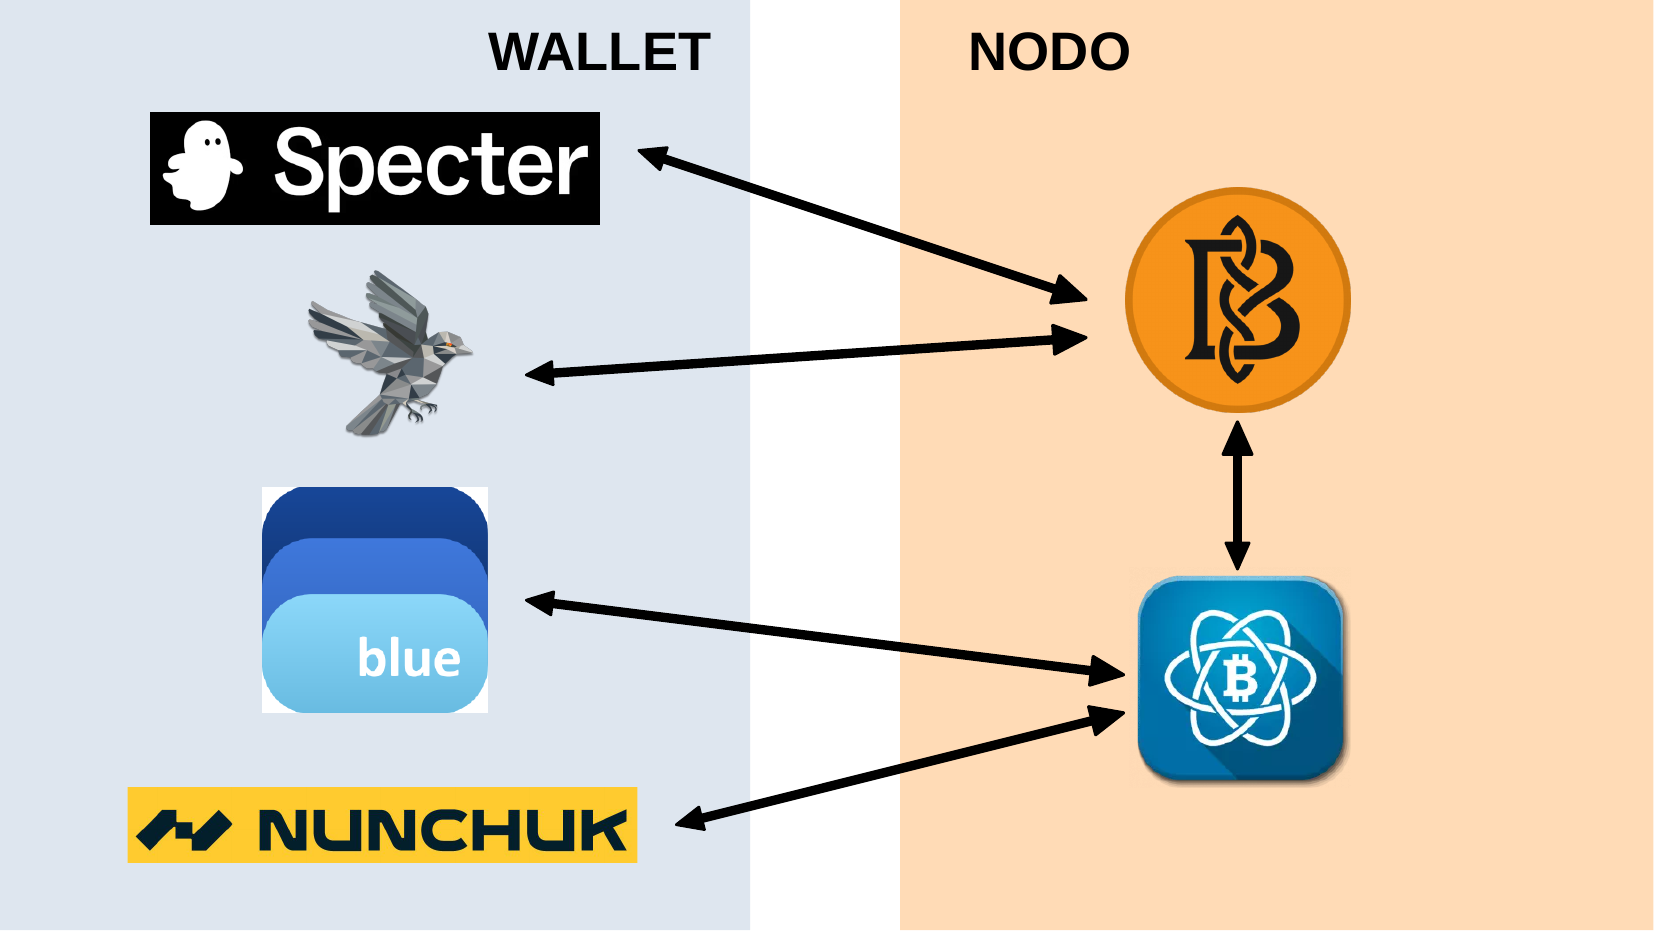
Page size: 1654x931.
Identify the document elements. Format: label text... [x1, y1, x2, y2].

text_box [0, 0, 751, 931]
picture [127, 787, 638, 863]
text_box NODO [900, 14, 1201, 90]
text_box [900, 0, 1654, 931]
picture [150, 112, 601, 225]
picture [1129, 567, 1351, 788]
picture [300, 262, 481, 443]
picture [1125, 187, 1351, 413]
text_box WALLET [450, 14, 751, 90]
picture [262, 487, 488, 713]
